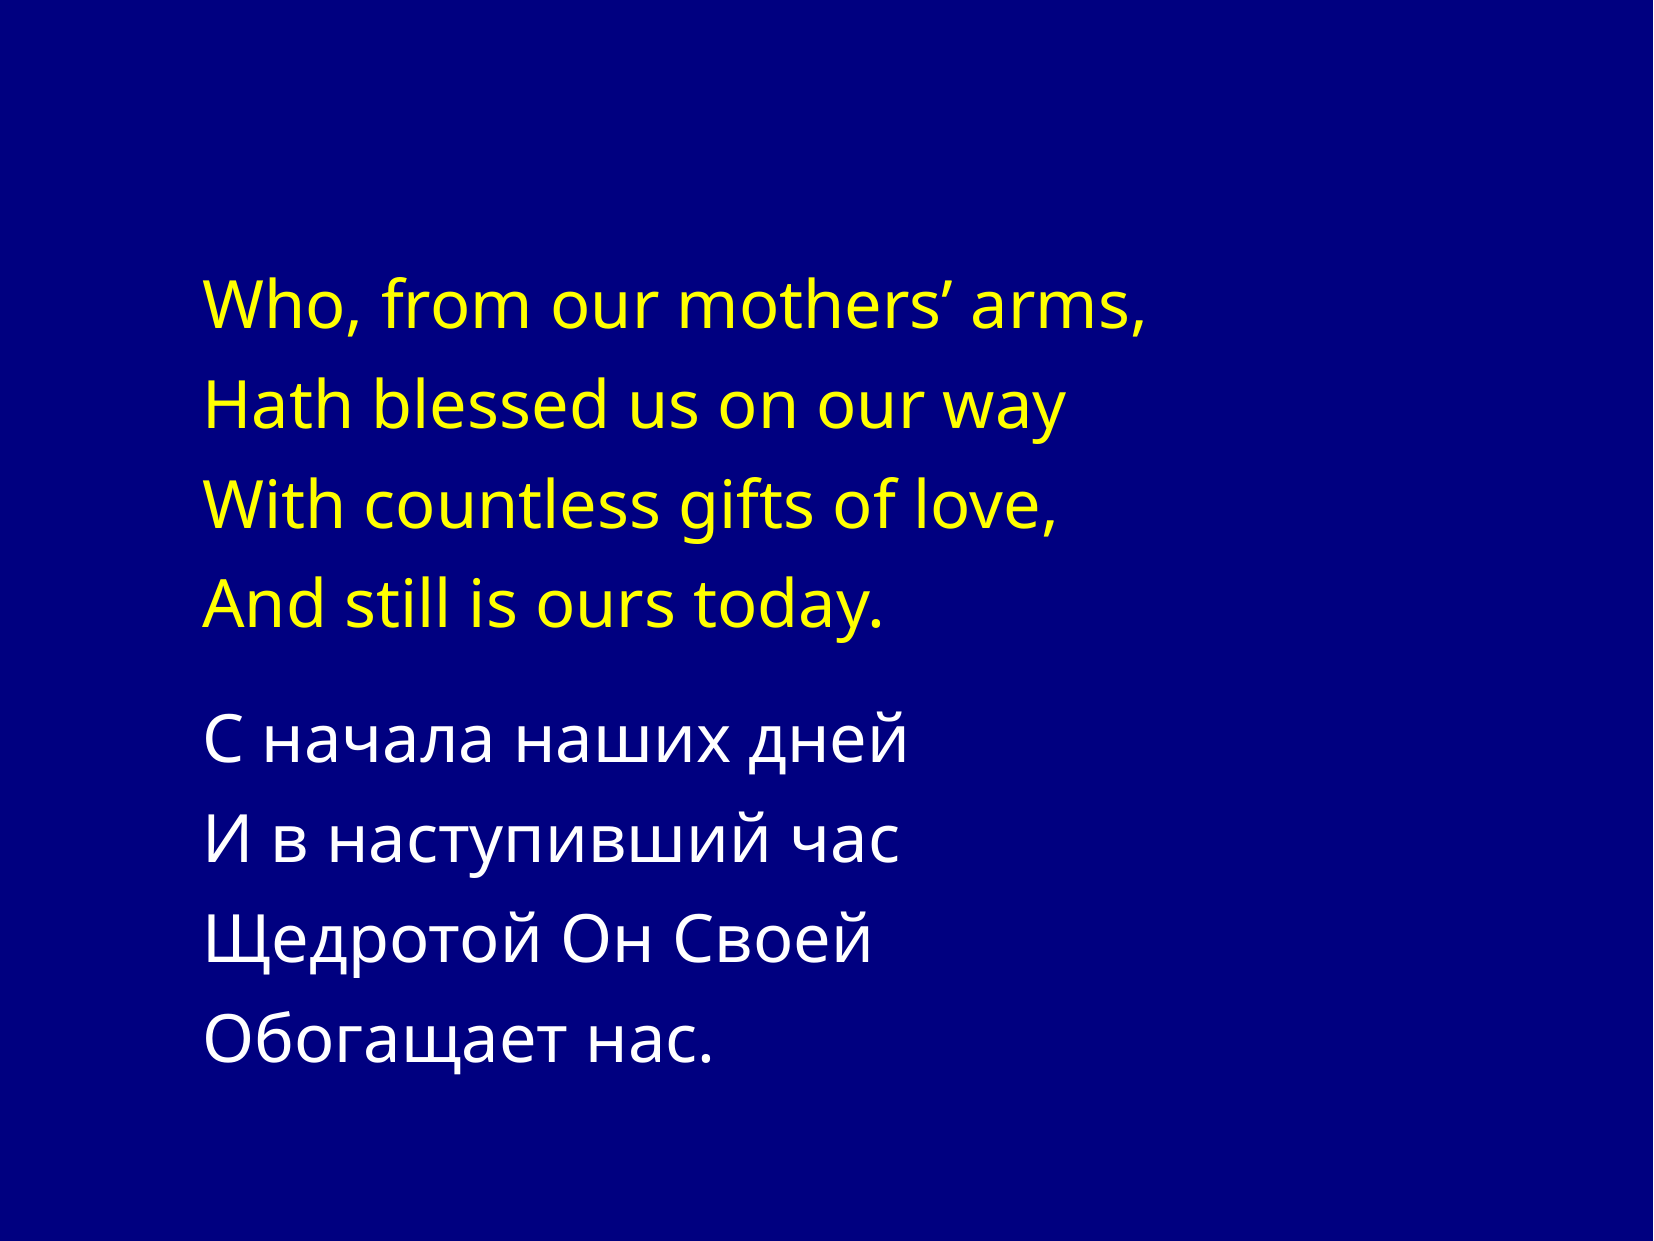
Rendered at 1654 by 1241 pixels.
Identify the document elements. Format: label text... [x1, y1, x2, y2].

text_box С начала наших дней И в наступивший час Щедротой Он Своей Обогащает нас. [75, 675, 1576, 1163]
text_box Who, from our mothers’ arms, Hath blessed us on our way With countless gifts of love, And still is ours today. [75, 150, 1576, 638]
